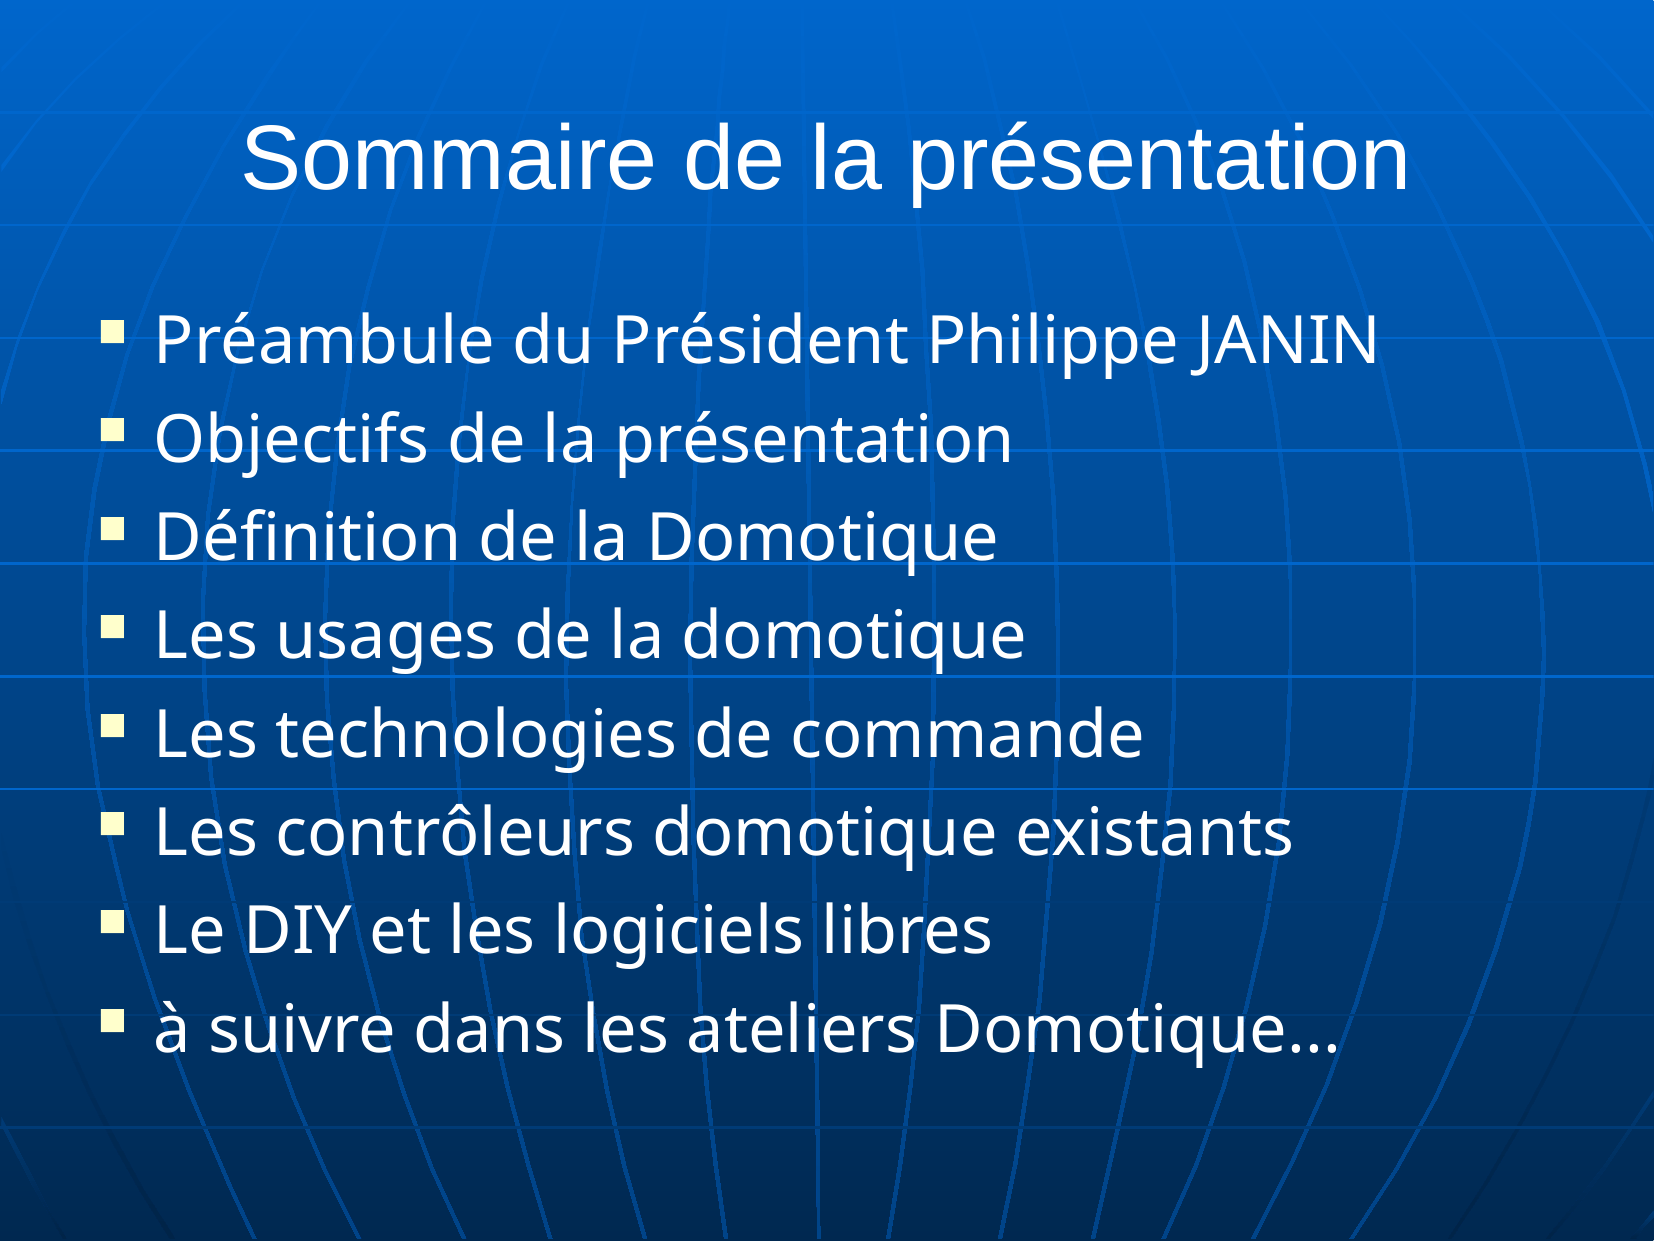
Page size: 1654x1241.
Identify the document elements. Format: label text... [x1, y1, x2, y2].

list Préambule du Président Philippe JANIN Objectifs de la présentation Définition de la Domotique Les usages de la domotique Les technologies de commande Les contrôleurs domotique existants Le DIY et les logiciels libres à suivre dans les ateliers Domotique... [82, 289, 1571, 1109]
title Sommaire de la présentation [82, 50, 1571, 257]
